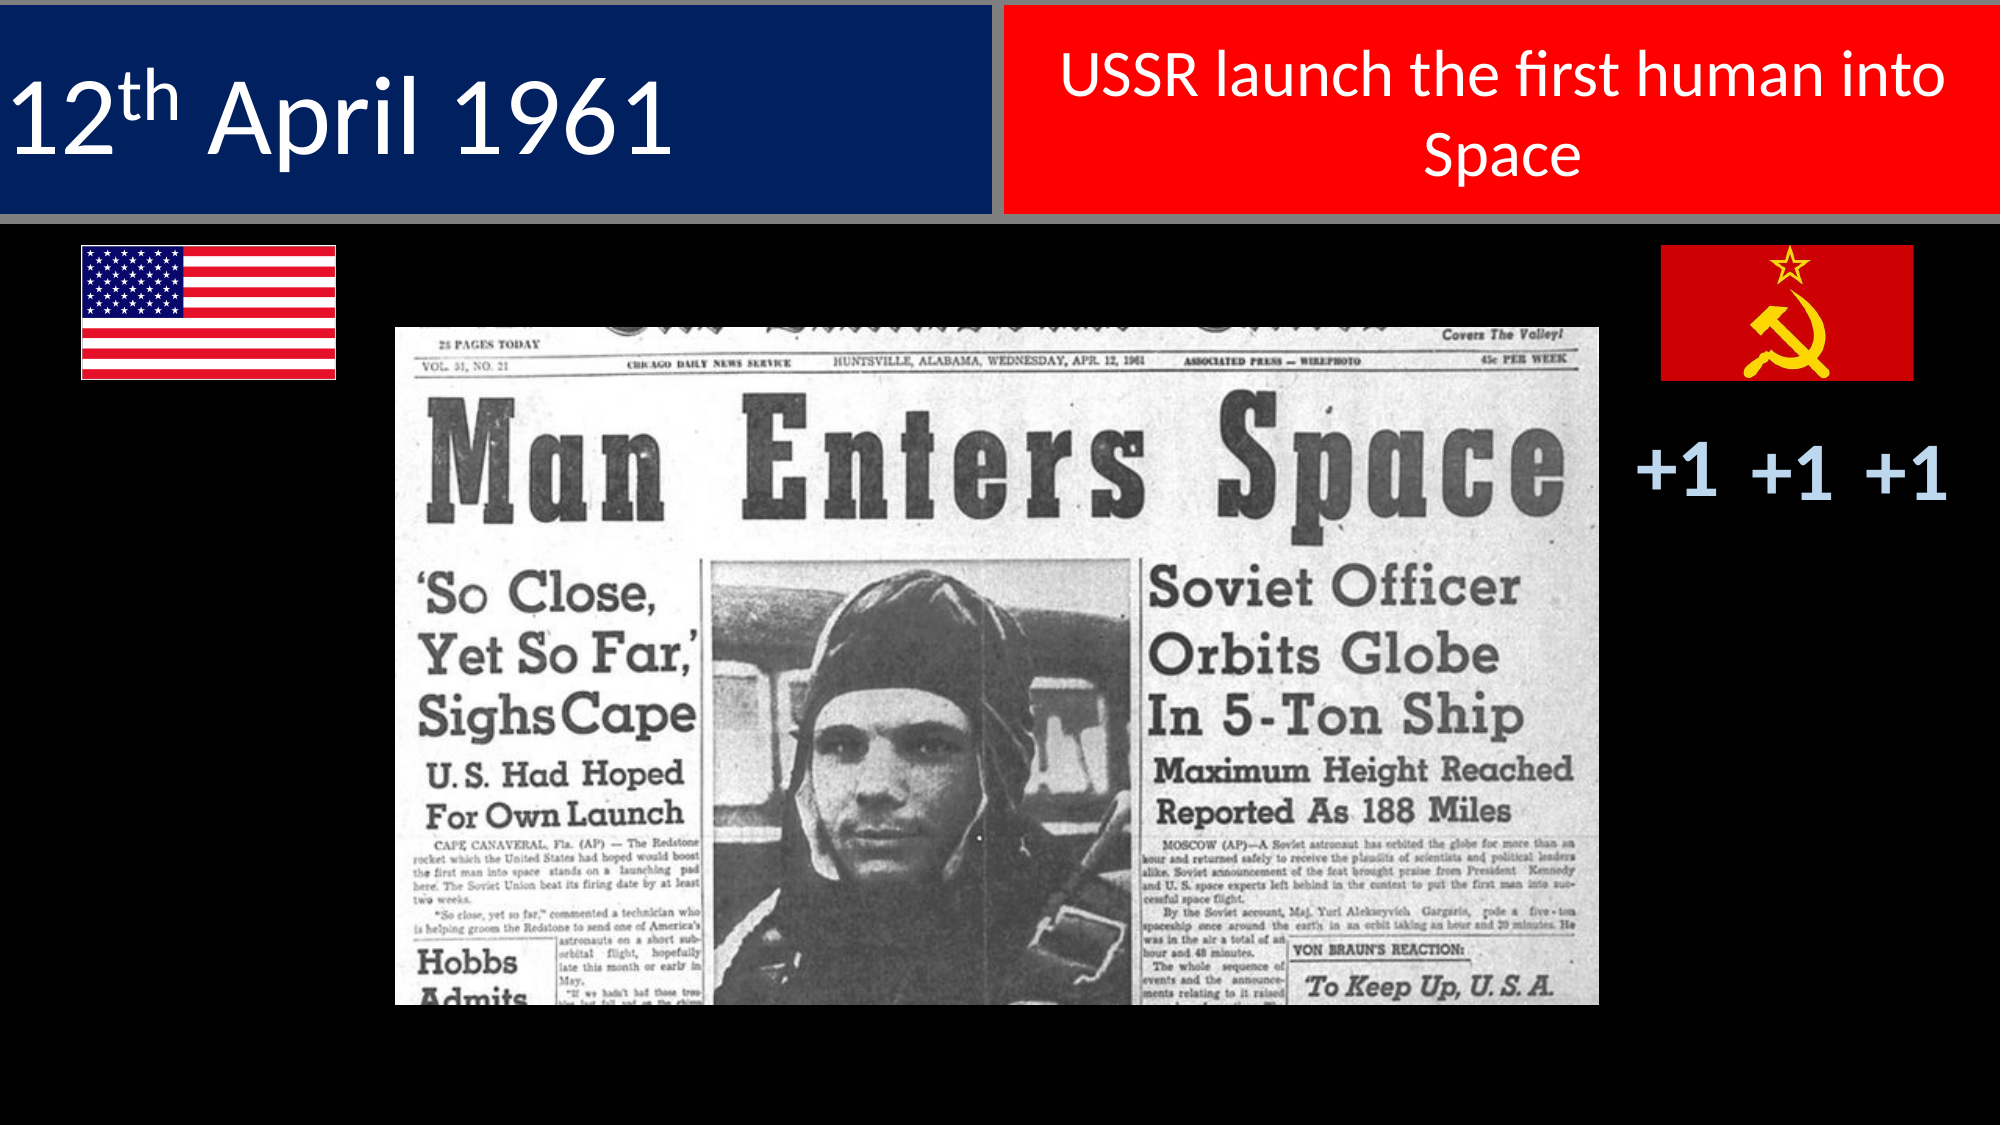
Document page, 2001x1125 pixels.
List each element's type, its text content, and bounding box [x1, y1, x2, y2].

text_box USSR launch the first human into Space [999, 0, 2000, 219]
text_box 12th April 1961 [0, 0, 997, 219]
text_box +1 [1735, 409, 1850, 526]
picture [1660, 245, 1914, 381]
picture [395, 327, 1599, 1005]
text_box +1 [1621, 405, 1736, 523]
text_box +1 [1850, 409, 1966, 526]
picture [81, 245, 336, 381]
